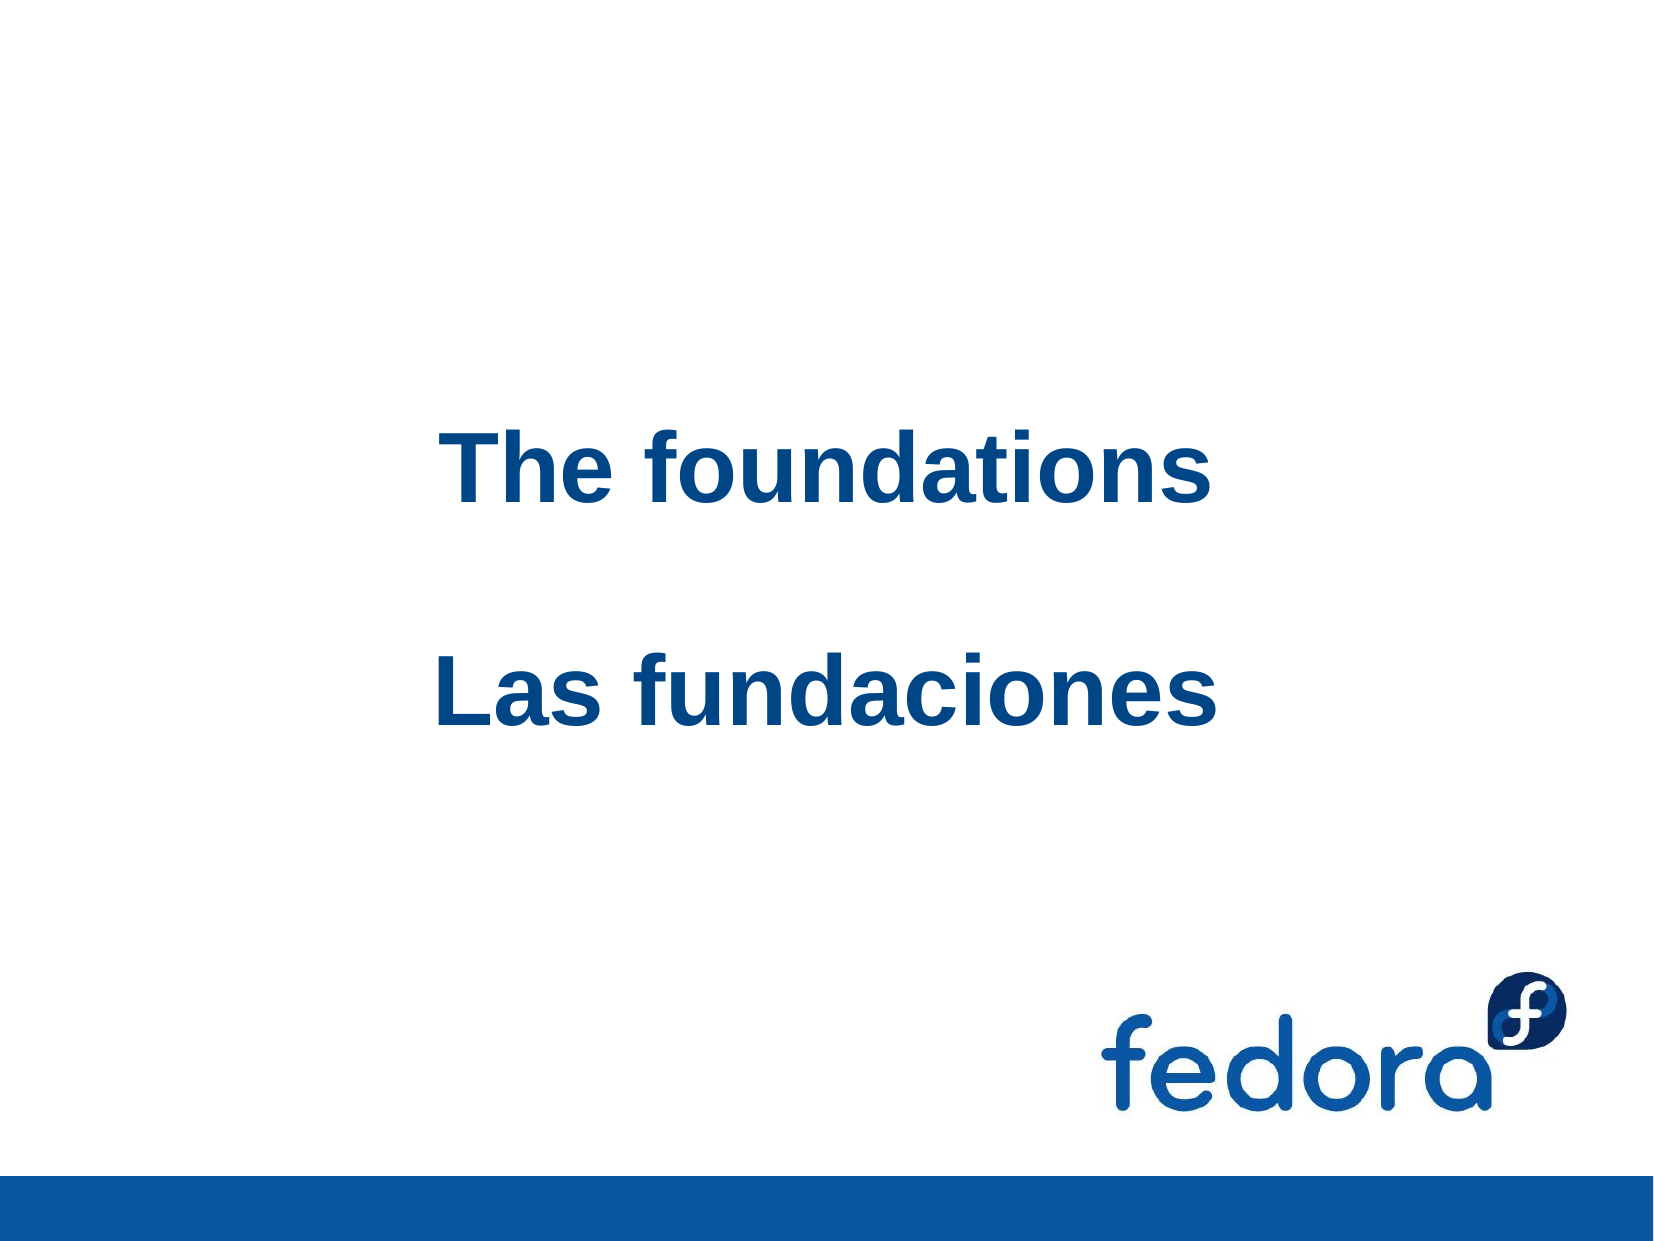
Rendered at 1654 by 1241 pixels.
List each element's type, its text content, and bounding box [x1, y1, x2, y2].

picture [0, 1176, 1654, 1241]
picture [1087, 959, 1575, 1125]
title The foundations Las fundaciones [82, 49, 1571, 1109]
